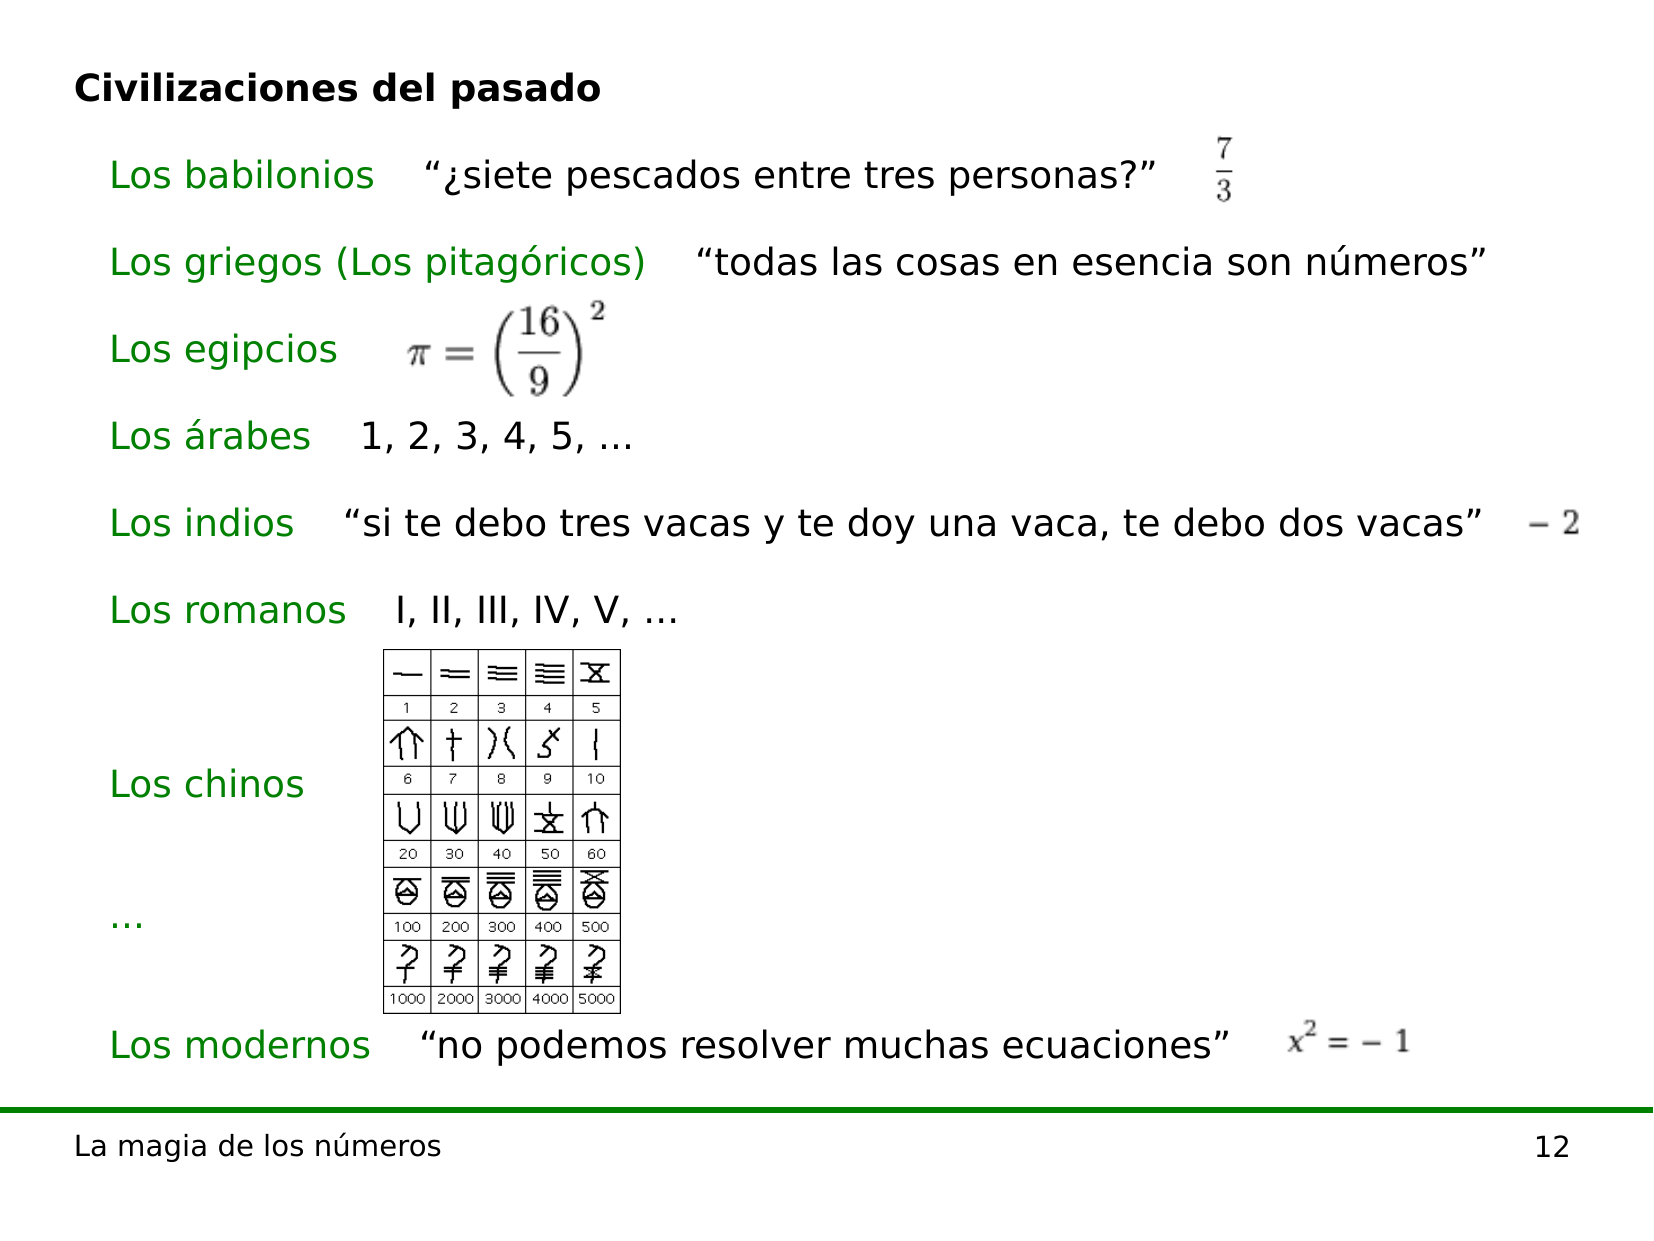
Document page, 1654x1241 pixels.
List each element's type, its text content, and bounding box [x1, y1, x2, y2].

picture [383, 649, 621, 1014]
picture [395, 286, 621, 414]
picture [1210, 133, 1239, 207]
text_box La magia de los números [59, 1122, 975, 1172]
picture [1275, 1007, 1424, 1075]
text_box Civilizaciones del pasado Los babilonios “¿siete pescados entre tres personas?” Los griegos (Los pitagóricos) “todas las cosas en esencia son números” Los egipcios Los árabes 1, 2, 3, 4, 5, ... Los indios “si te debo tres vacas y te doy una vaca, te debo dos vacas” Los romanos I, II, III, IV, V, ... Los chinos ... Los modernos “no podemos resolver muchas ecuaciones” [59, 59, 1654, 1119]
picture [1523, 501, 1586, 544]
